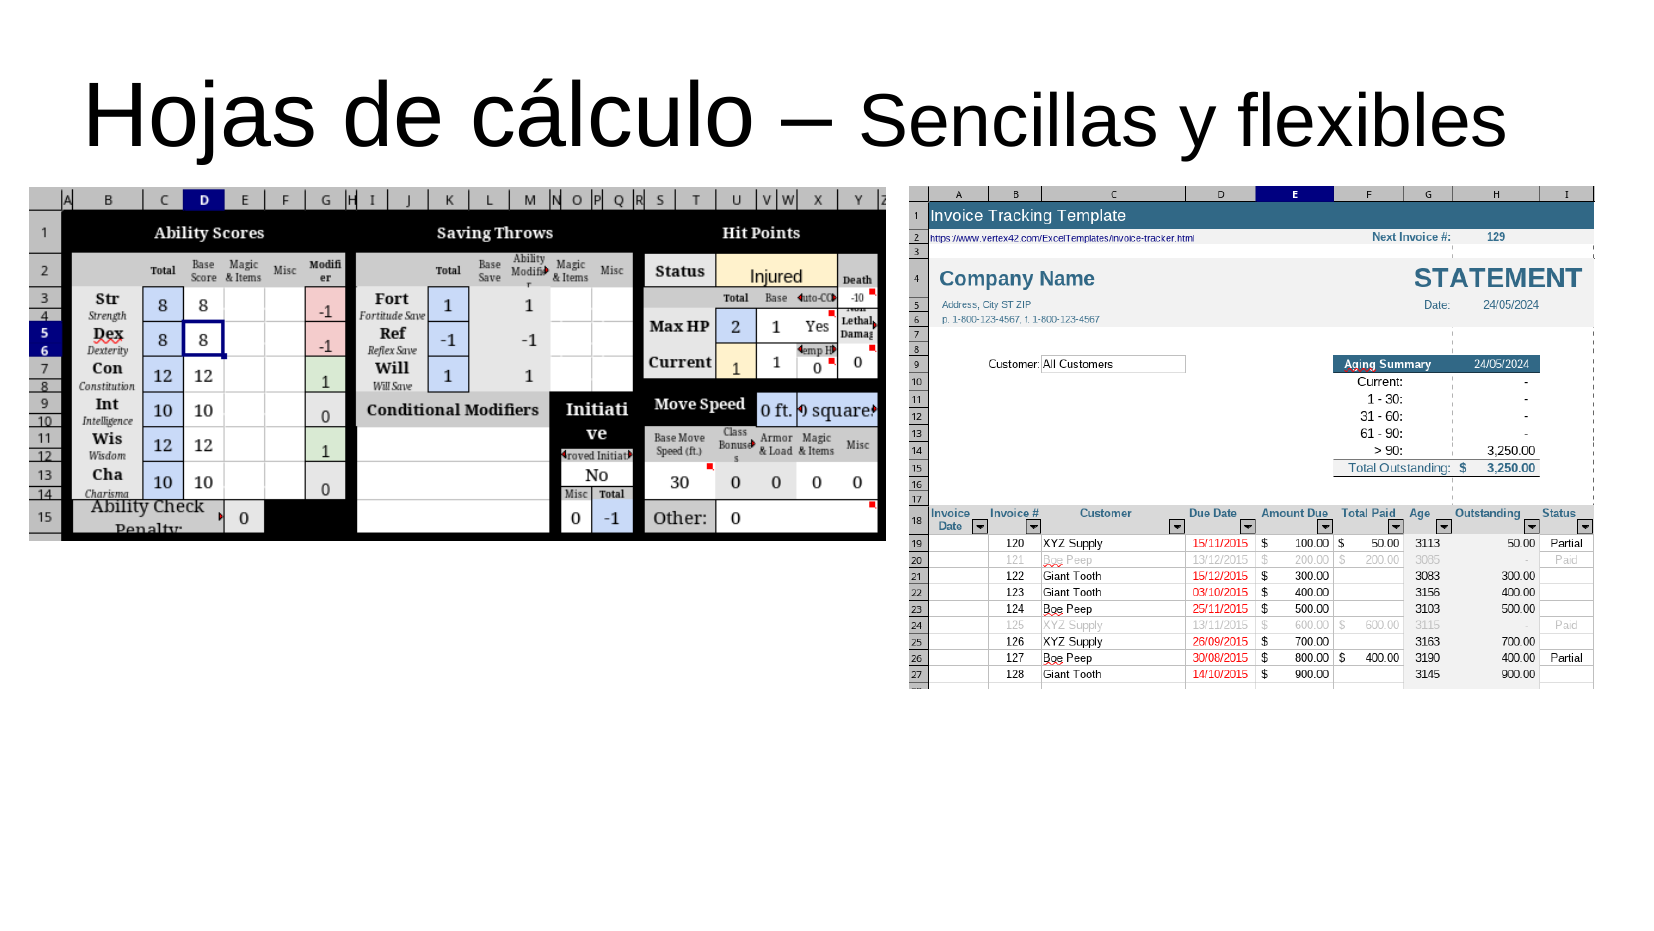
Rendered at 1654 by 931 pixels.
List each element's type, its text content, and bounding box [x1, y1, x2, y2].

picture [909, 186, 1595, 689]
title Hojas de cálculo – Sencillas y flexibles [82, 37, 1571, 193]
picture [29, 187, 886, 541]
